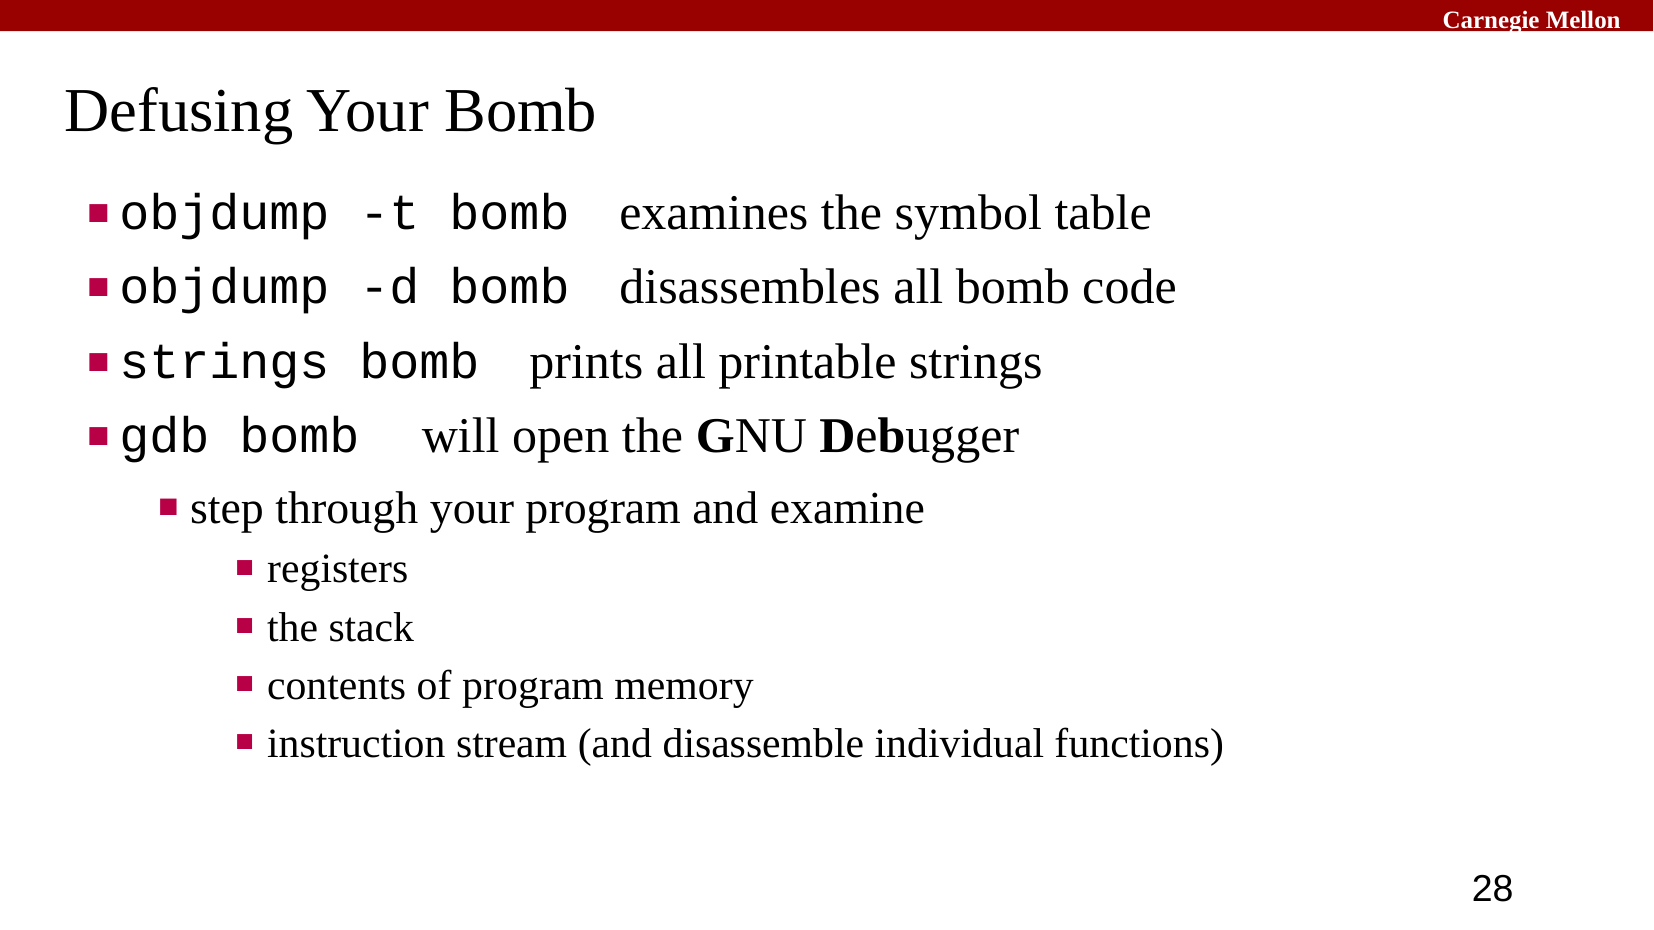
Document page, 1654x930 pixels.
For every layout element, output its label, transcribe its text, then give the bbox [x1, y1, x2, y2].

title Defusing Your Bomb [64, 58, 1576, 163]
list objdump -t bomb examines the symbol table objdump -d bomb disassembles all bomb code strings bomb prints all printable strings gdb bomb will open the GNU Debugger step through your program and examine registers the stack contents of program memory instruction stream (and disassemble individual functions) [71, 184, 1576, 859]
